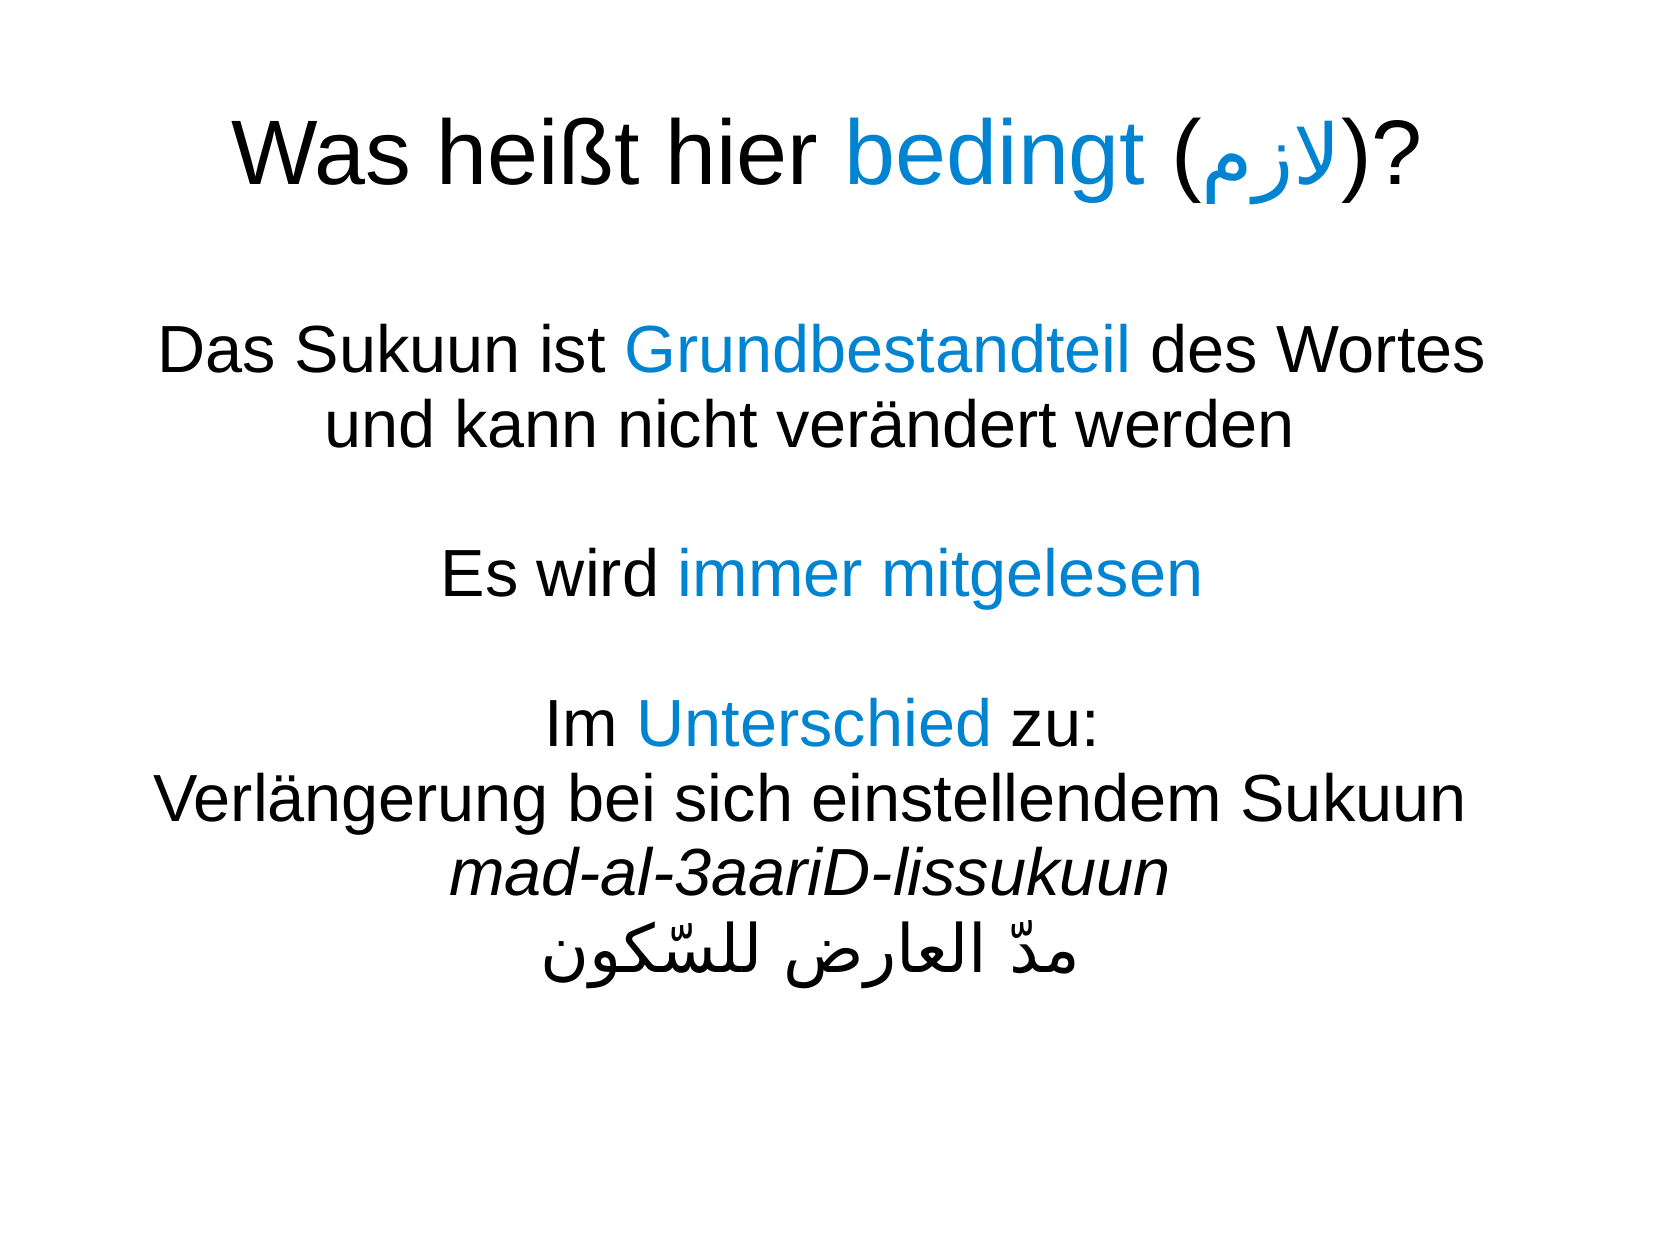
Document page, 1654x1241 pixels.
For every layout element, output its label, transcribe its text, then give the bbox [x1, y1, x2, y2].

title Was heißt hier bedingt (لازم)? [82, 49, 1571, 257]
subtitle Das Sukuun ist Grundbestandteil des Wortes und kann nicht verändert werden Es wird immer mitgelesen Im Unterschied zu: Verlängerung bei sich einstellendem Sukuun mad-al-3aariD-lissukuun مدّ العارض للسّكون [82, 290, 1538, 1010]
